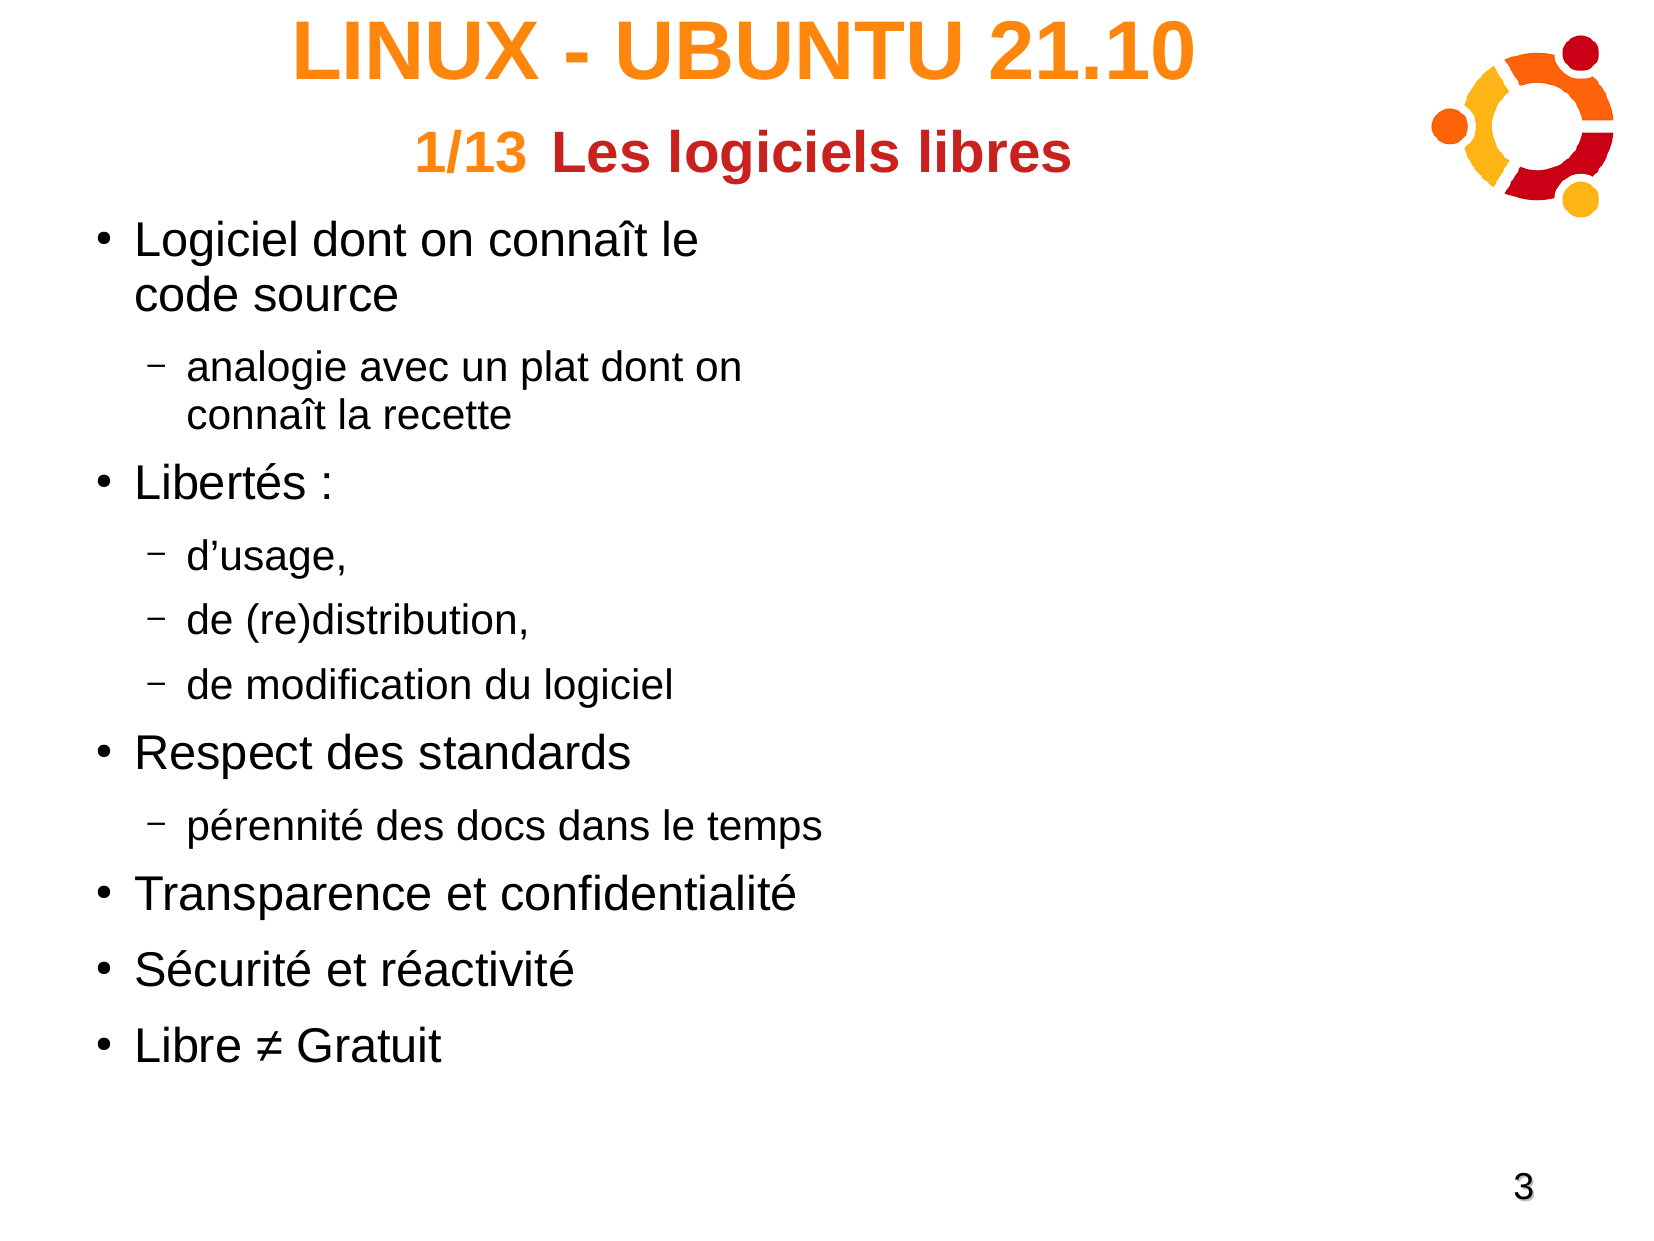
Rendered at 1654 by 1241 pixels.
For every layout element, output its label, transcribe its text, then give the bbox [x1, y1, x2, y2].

title LINUX - UBUNTU 21.10 1/13 Les logiciels libres [0, 0, 1489, 201]
list Logiciel dont on connaît le code source analogie avec un plat dont on connaît la recette Libertés : d’usage, de (re)distribution, de modification du logiciel Respect des standards pérennité des docs dans le temps Transparence et confidentialité Sécurité et réactivité Libre ≠ Gratuit [82, 212, 1430, 1075]
picture [1423, 27, 1621, 225]
text_box <numéro> [1417, 1158, 1630, 1229]
